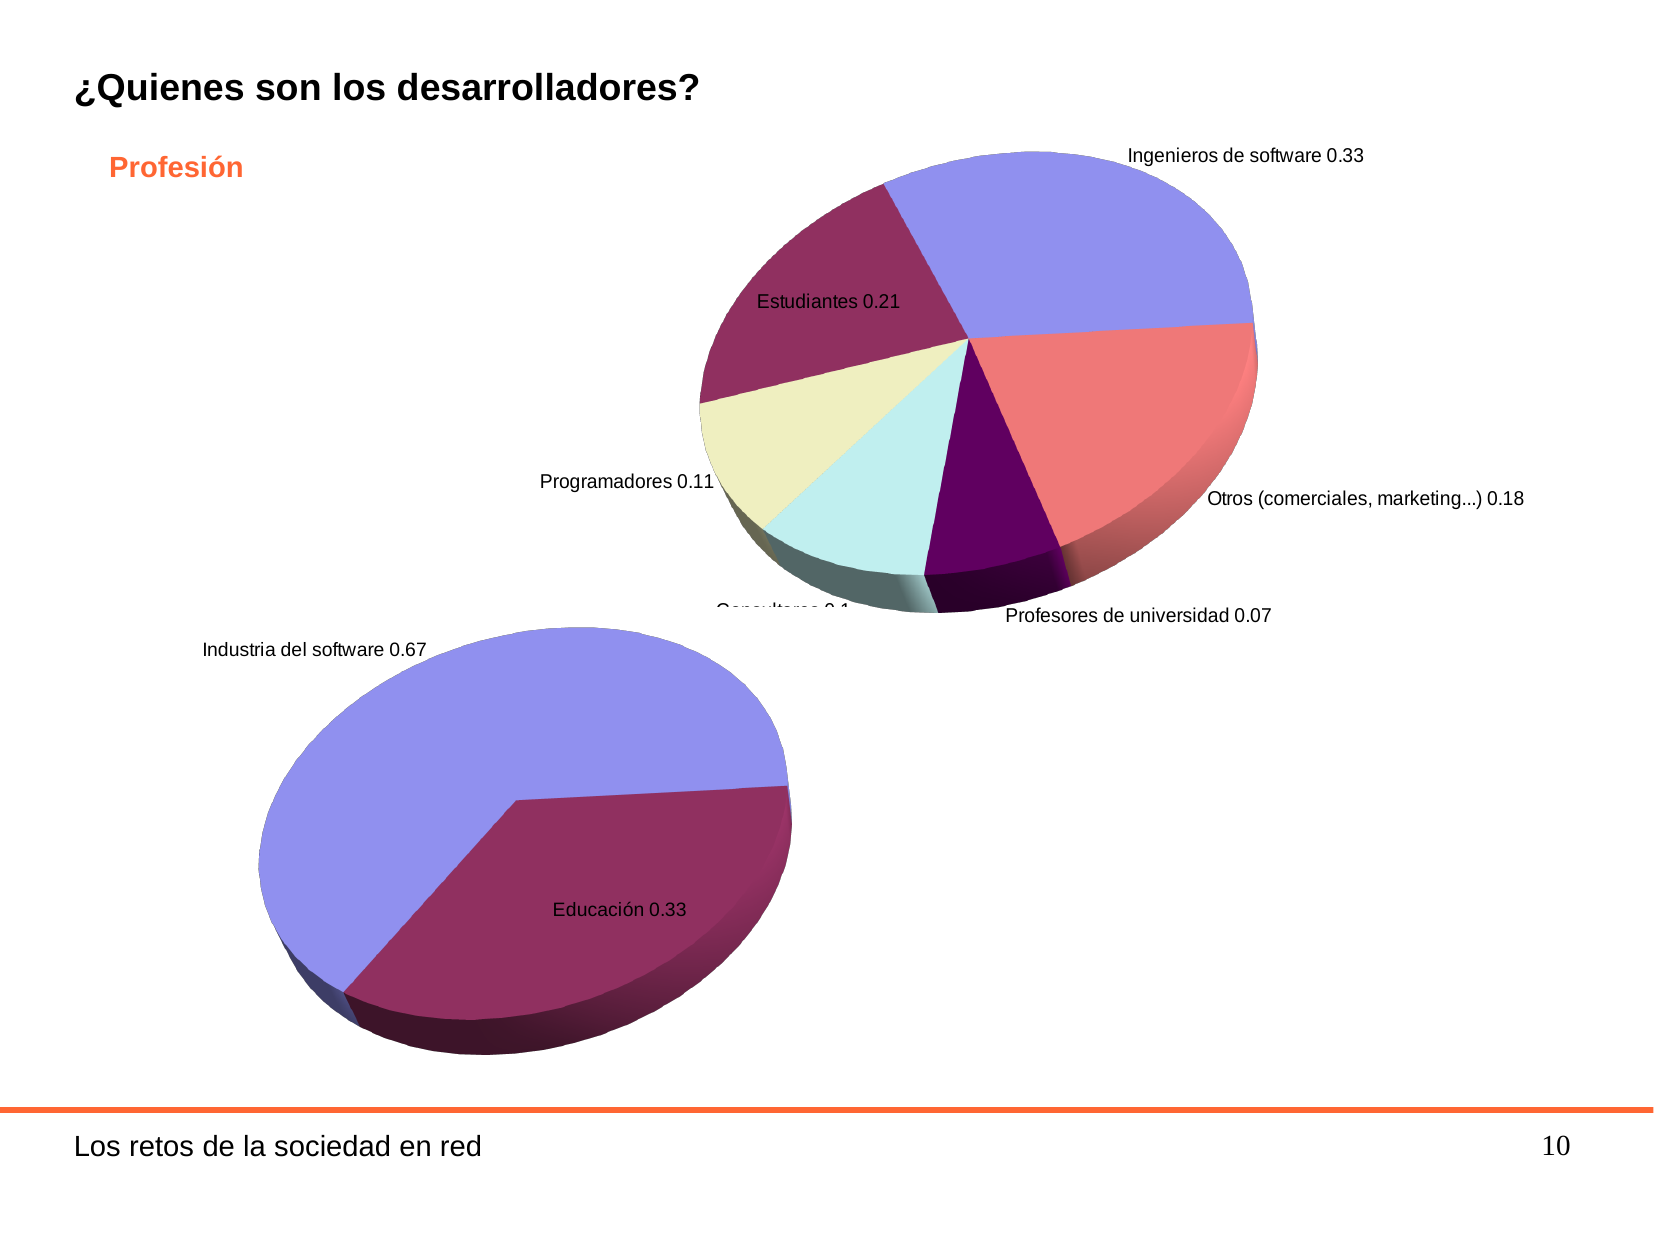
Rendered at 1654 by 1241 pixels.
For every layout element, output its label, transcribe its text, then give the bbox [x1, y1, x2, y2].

chart [76, 120, 1636, 1063]
text_box ¿Quienes son los desarrolladores? Profesión [59, 59, 1211, 230]
text_box Los retos de la sociedad en red [59, 1122, 975, 1172]
